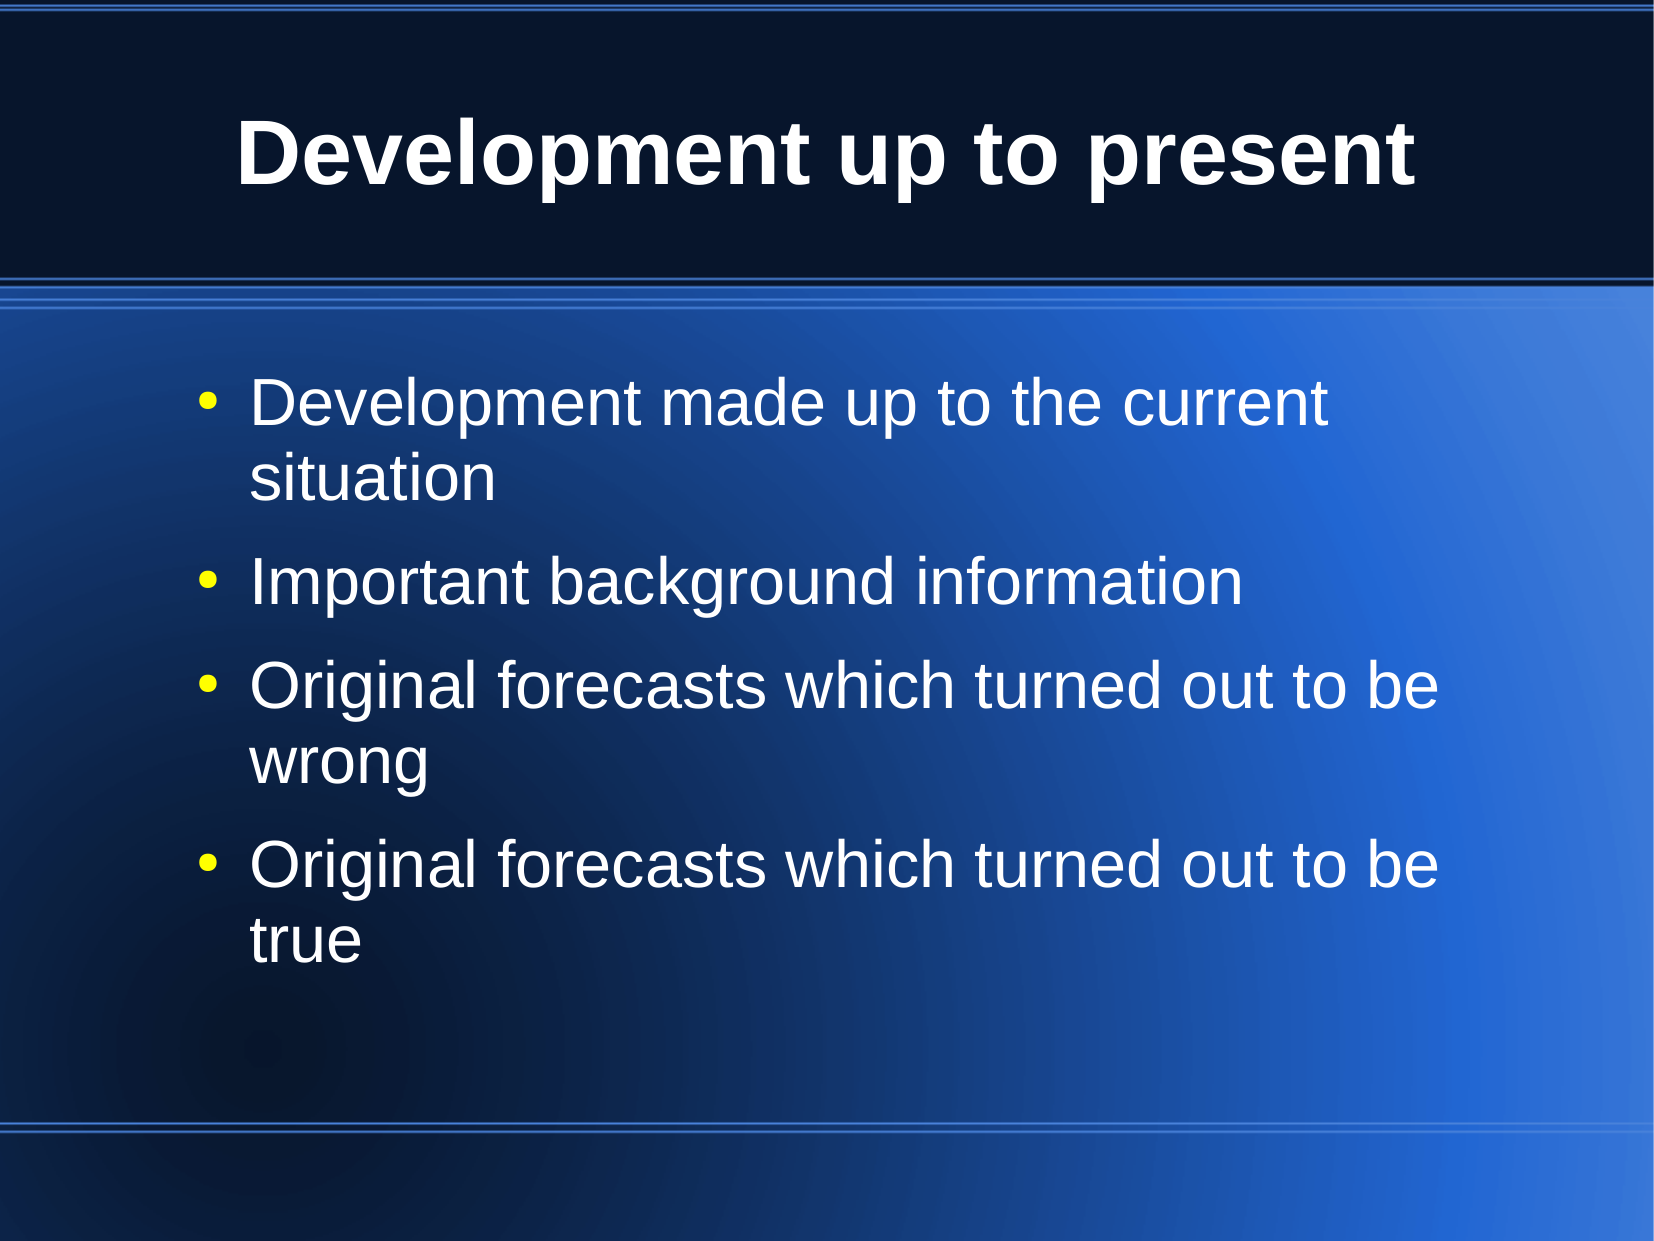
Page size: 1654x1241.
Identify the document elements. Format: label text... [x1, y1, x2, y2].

list Development made up to the current situation Important background information Original forecasts which turned out to be wrong Original forecasts which turned out to be true [178, 364, 1570, 1147]
title Development up to present [82, 49, 1571, 257]
picture [0, 0, 1654, 1241]
